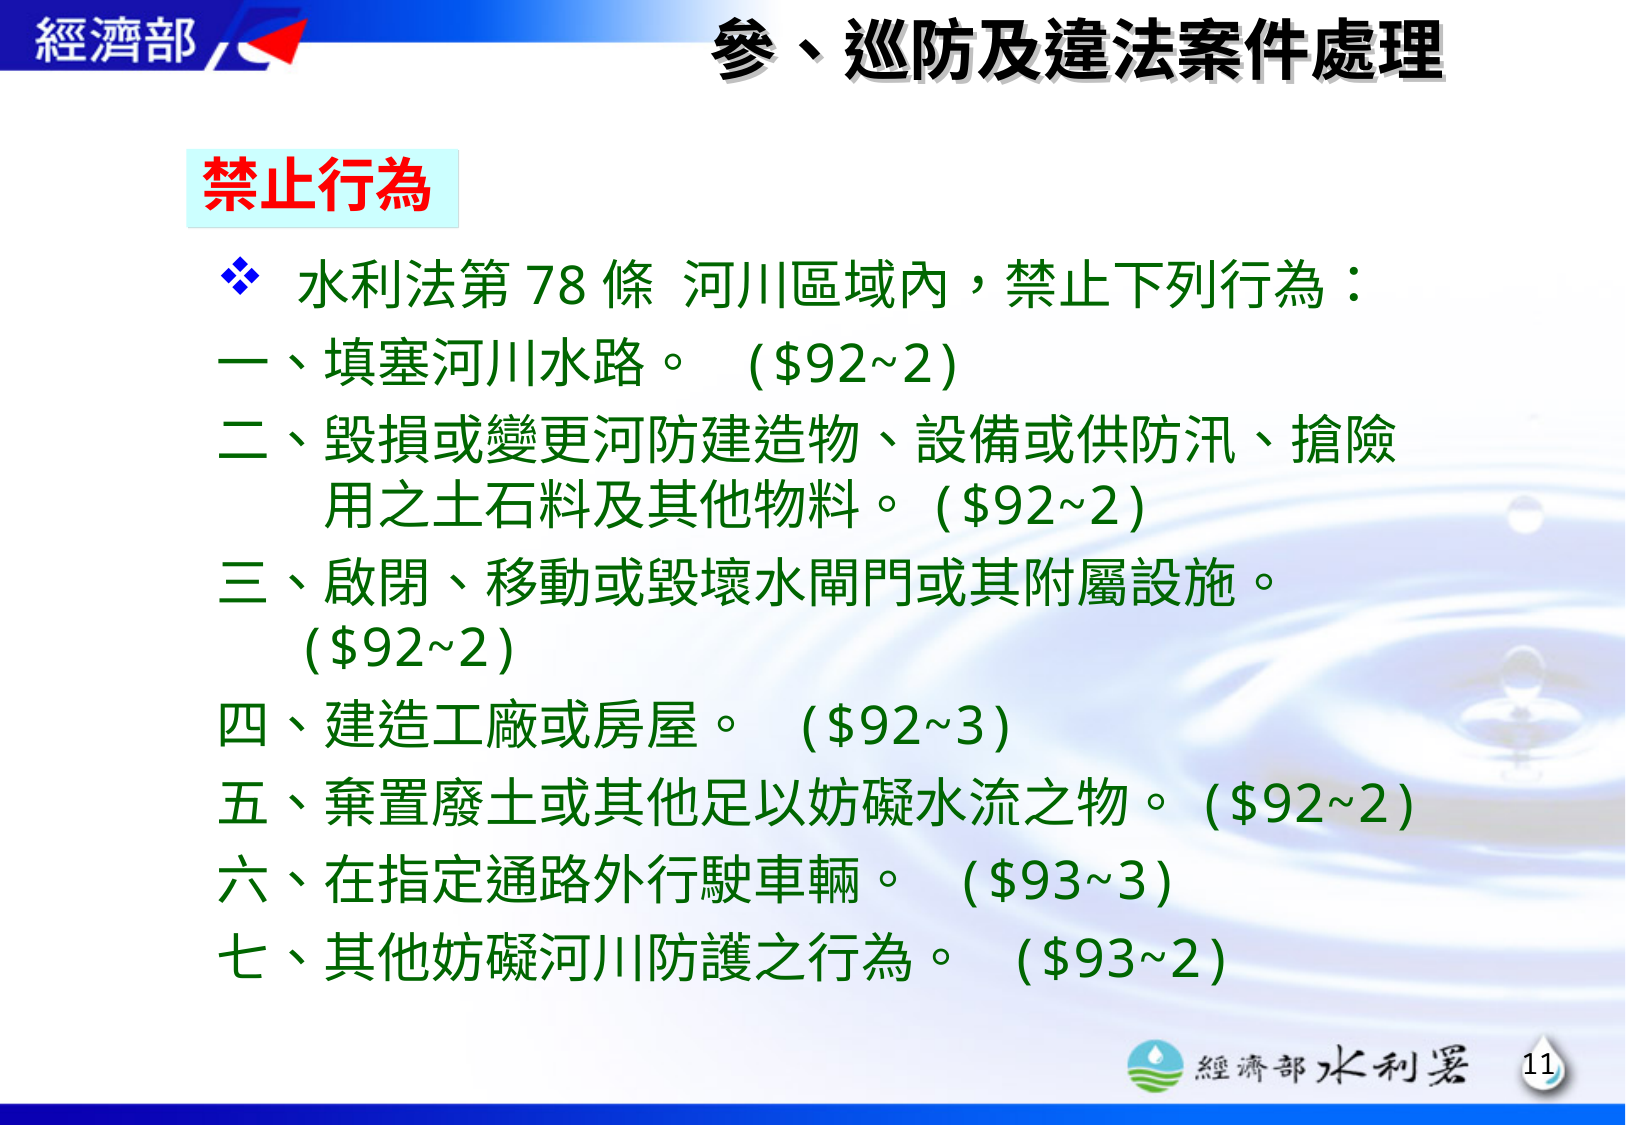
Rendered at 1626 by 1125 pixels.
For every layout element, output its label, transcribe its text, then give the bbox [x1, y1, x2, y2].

text_box <編號> [1475, 1037, 1571, 1113]
picture [0, 0, 1626, 1125]
text_box 參、巡防及違法案件處理 [528, 0, 1626, 100]
list 水利法第78條 河川區域內，禁止下列行為： 一、填塞河川水路。 ($92~2) 二、毀損或變更河防建造物、設備或供防汛、搶險 用之土石料及其他物料。($92~2) 三、啟閉、移動或毀壞水閘門或其附屬設施。 ($92~2) 四、建造工廠或房屋。 ($92~3) 五、棄置廢土或其他足以妨礙水流之物。($92~2) 六、在指定通路外行駛車輛。 ($93~3) 七、其他妨礙河川防護之行為。 ($93~2) [127, 243, 1561, 1000]
text_box 禁止行為 [186, 148, 459, 228]
